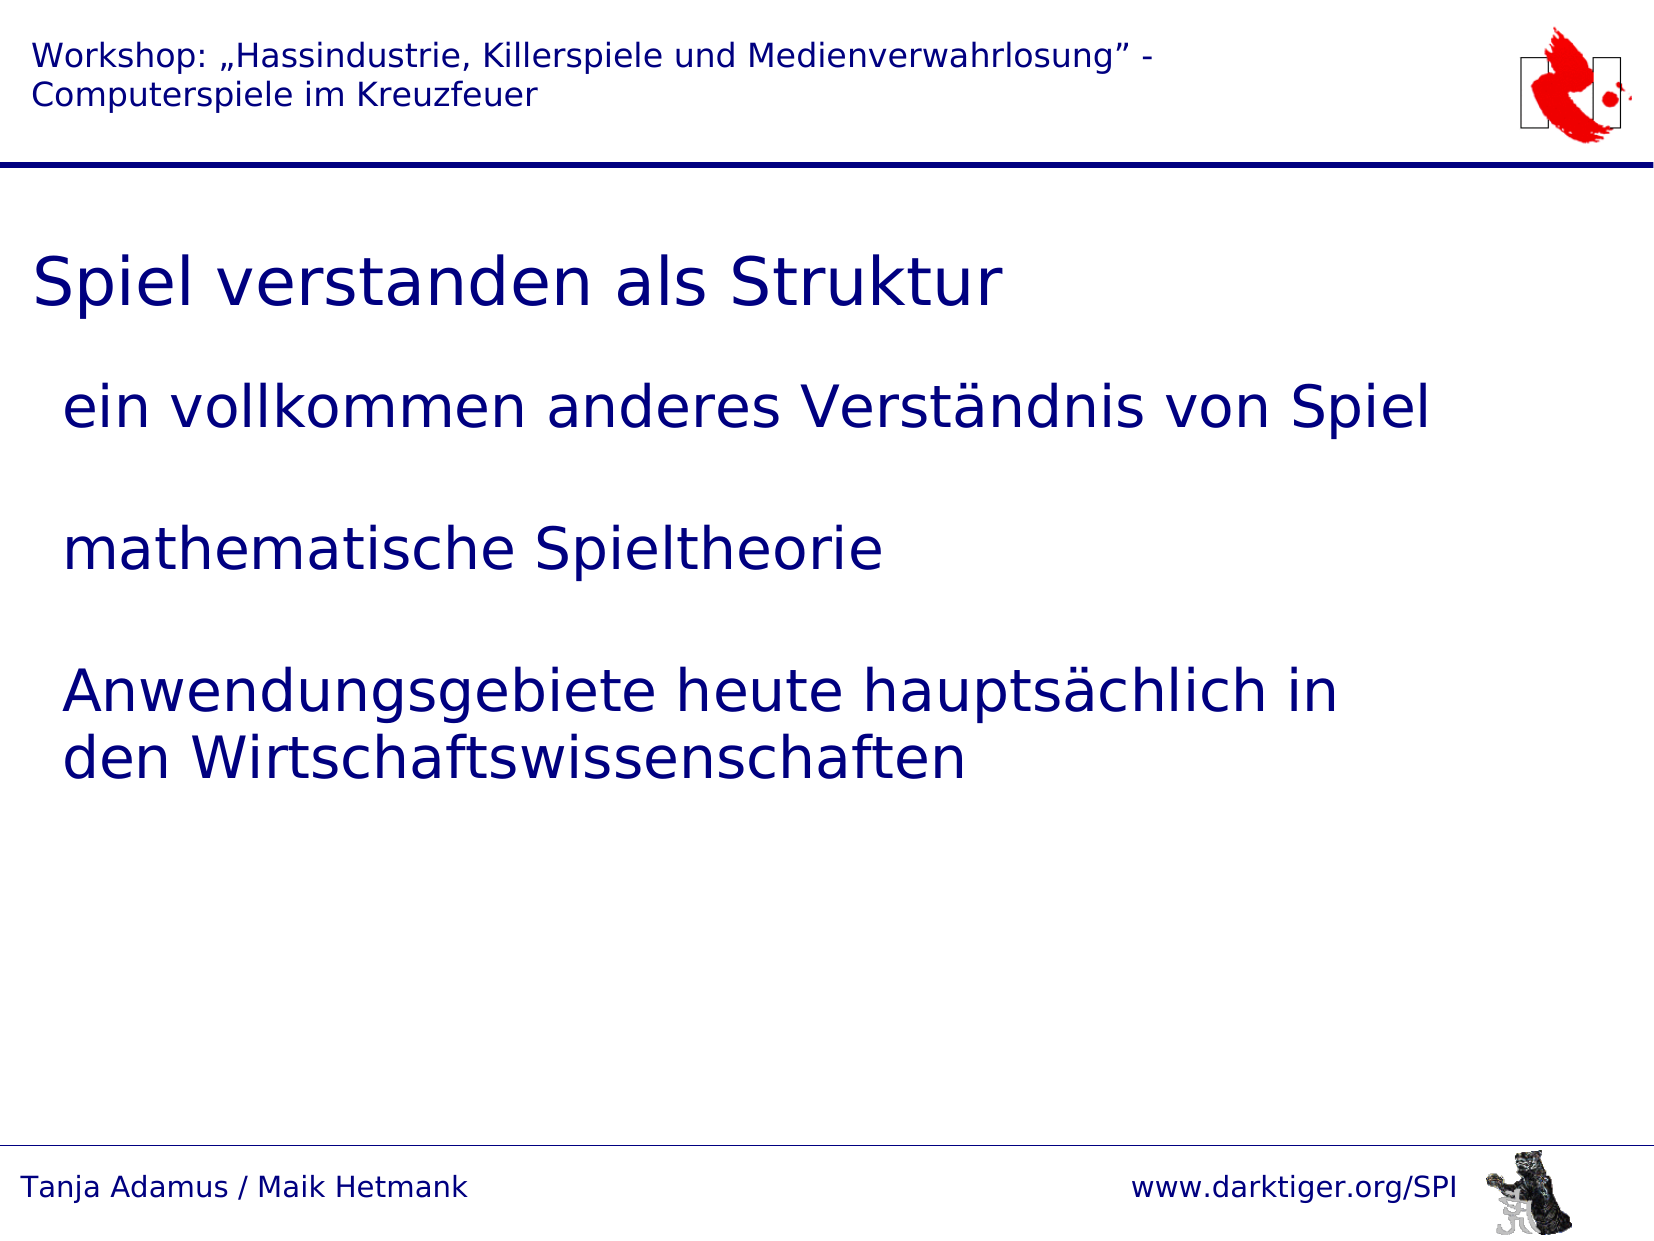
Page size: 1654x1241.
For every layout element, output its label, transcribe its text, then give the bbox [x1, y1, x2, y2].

text_box mathematische Spieltheorie [47, 507, 1483, 591]
text_box Spiel verstanden als Struktur [17, 236, 1376, 329]
picture [1503, 16, 1632, 148]
text_box ein vollkommen anderes Verständnis von Spiel [47, 366, 1483, 449]
text_box Workshop: „Hassindustrie, Killerspiele und Medienverwahrlosung” - Computerspiele im Kreuzfeuer [16, 29, 1418, 178]
text_box Anwendungsgebiete heute hauptsächlich in den Wirtschaftswissenschaften [47, 649, 1424, 800]
picture [1486, 1150, 1572, 1235]
